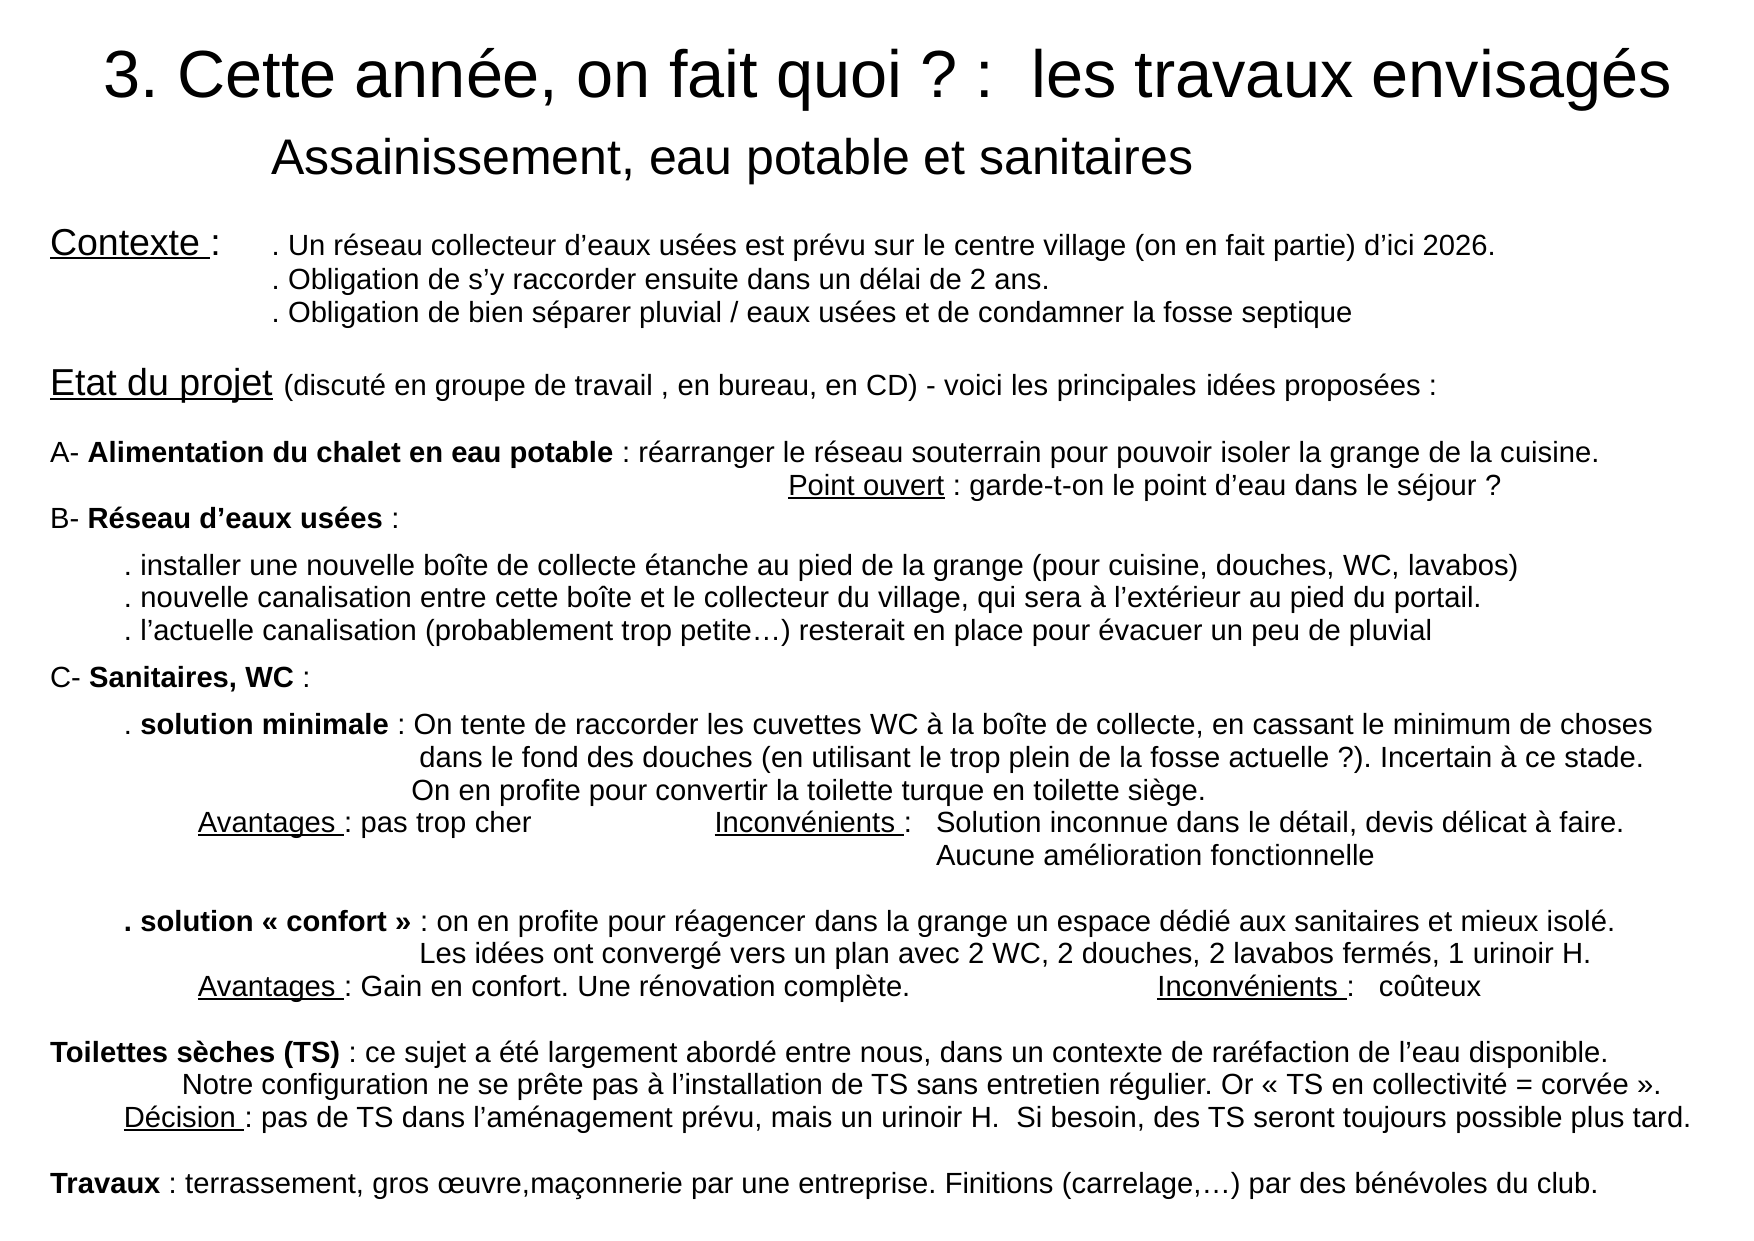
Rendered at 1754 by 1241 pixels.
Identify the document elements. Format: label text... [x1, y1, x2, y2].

text_box 3. Cette année, on fait quoi ? : les travaux envisagés [88, 29, 1713, 106]
text_box Assainissement, eau potable et sanitaires Contexte : . Un réseau collecteur d’eaux usées est prévu sur le centre village (on en fait partie) d’ici 2026. . Obligation de s’y raccorder ensuite dans un délai de 2 ans. . Obligation de bien séparer pluvial / eaux usées et de condamner la fosse septique Etat du projet (discuté en groupe de travail , en bureau, en CD) - voici les principales idées proposées : A- Alimentation du chalet en eau potable : réarranger le réseau souterrain pour pouvoir isoler la grange de la cuisine. Point ouvert : garde-t-on le point d’eau dans le séjour ? B- Réseau d’eaux usées : . installer une nouvelle boîte de collecte étanche au pied de la grange (pour cuisine, douches, WC, lavabos) . nouvelle canalisation entre cette boîte et le collecteur du village, qui sera à l’extérieur au pied du portail. . l’actuelle canalisation (probablement trop petite…) resterait en place pour évacuer un peu de pluvial C- Sanitaires, WC : . solution minimale : On tente de raccorder les cuvettes WC à la boîte de collecte, en cassant le minimum de choses dans le fond des douches (en utilisant le trop plein de la fosse actuelle ?). Incertain à ce stade. On en profite pour convertir la toilette turque en toilette siège. Avantages : pas trop cher Inconvénients : Solution inconnue dans le détail, devis délicat à faire. Aucune amélioration fonctionnelle . solution « confort » : on en profite pour réagencer dans la grange un espace dédié aux sanitaires et mieux isolé. Les idées ont convergé vers un plan avec 2 WC, 2 douches, 2 lavabos fermés, 1 urinoir H. Avantages : Gain en confort. Une rénovation complète. Inconvénients : coûteux Toilettes sèches (TS) : ce sujet a été largement abordé entre nous, dans un contexte de raréfaction de l’eau disponible. Notre configuration ne se prête pas à l’installation de TS sans entretien régulier. Or « TS en collectivité = corvée ». Décision : pas de TS dans l’aménagement prévu, mais un urinoir H. Si besoin, des TS seront toujours possible plus tard. Travaux : terrassement, gros œuvre,maçonnerie par une entreprise. Finitions (carrelage,…) par des bénévoles du club. [35, 106, 1719, 1240]
